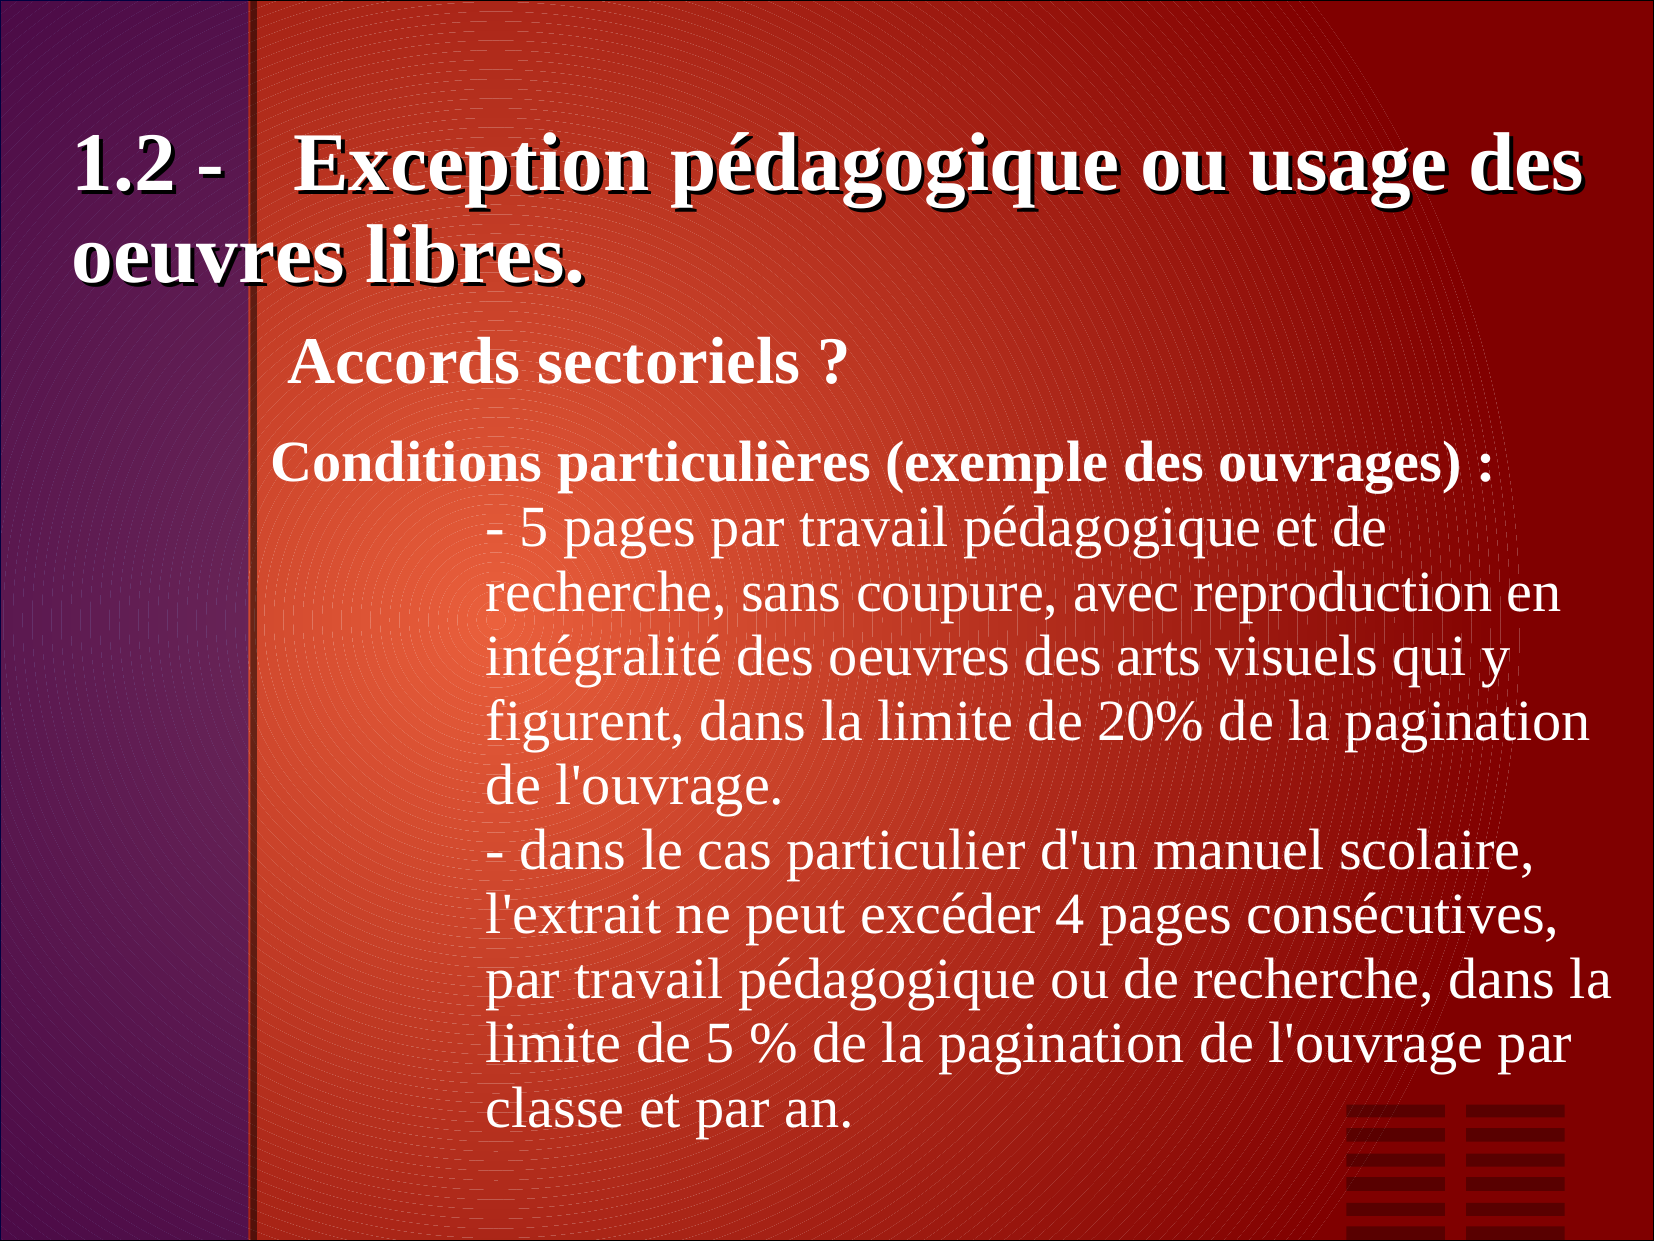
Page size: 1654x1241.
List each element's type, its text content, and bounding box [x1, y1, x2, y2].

title 1.2 - Exception pédagogique ou usage des oeuvres libres. [71, 104, 1601, 313]
text_box Accords sectoriels ? Conditions particulières (exemple des ouvrages) : - 5 pages par travail pédagogique et de recherche, sans coupure, avec reproduction en intégralité des oeuvres des arts visuels qui y figurent, dans la limite de 20% de la pagination de l'ouvrage. - dans le cas particulier d'un manuel scolaire, l'extrait ne peut excéder 4 pages consécutives, par travail pédagogique ou de recherche, dans la limite de 5 % de la pagination de l'ouvrage par classe et par an. [270, 323, 1633, 1241]
